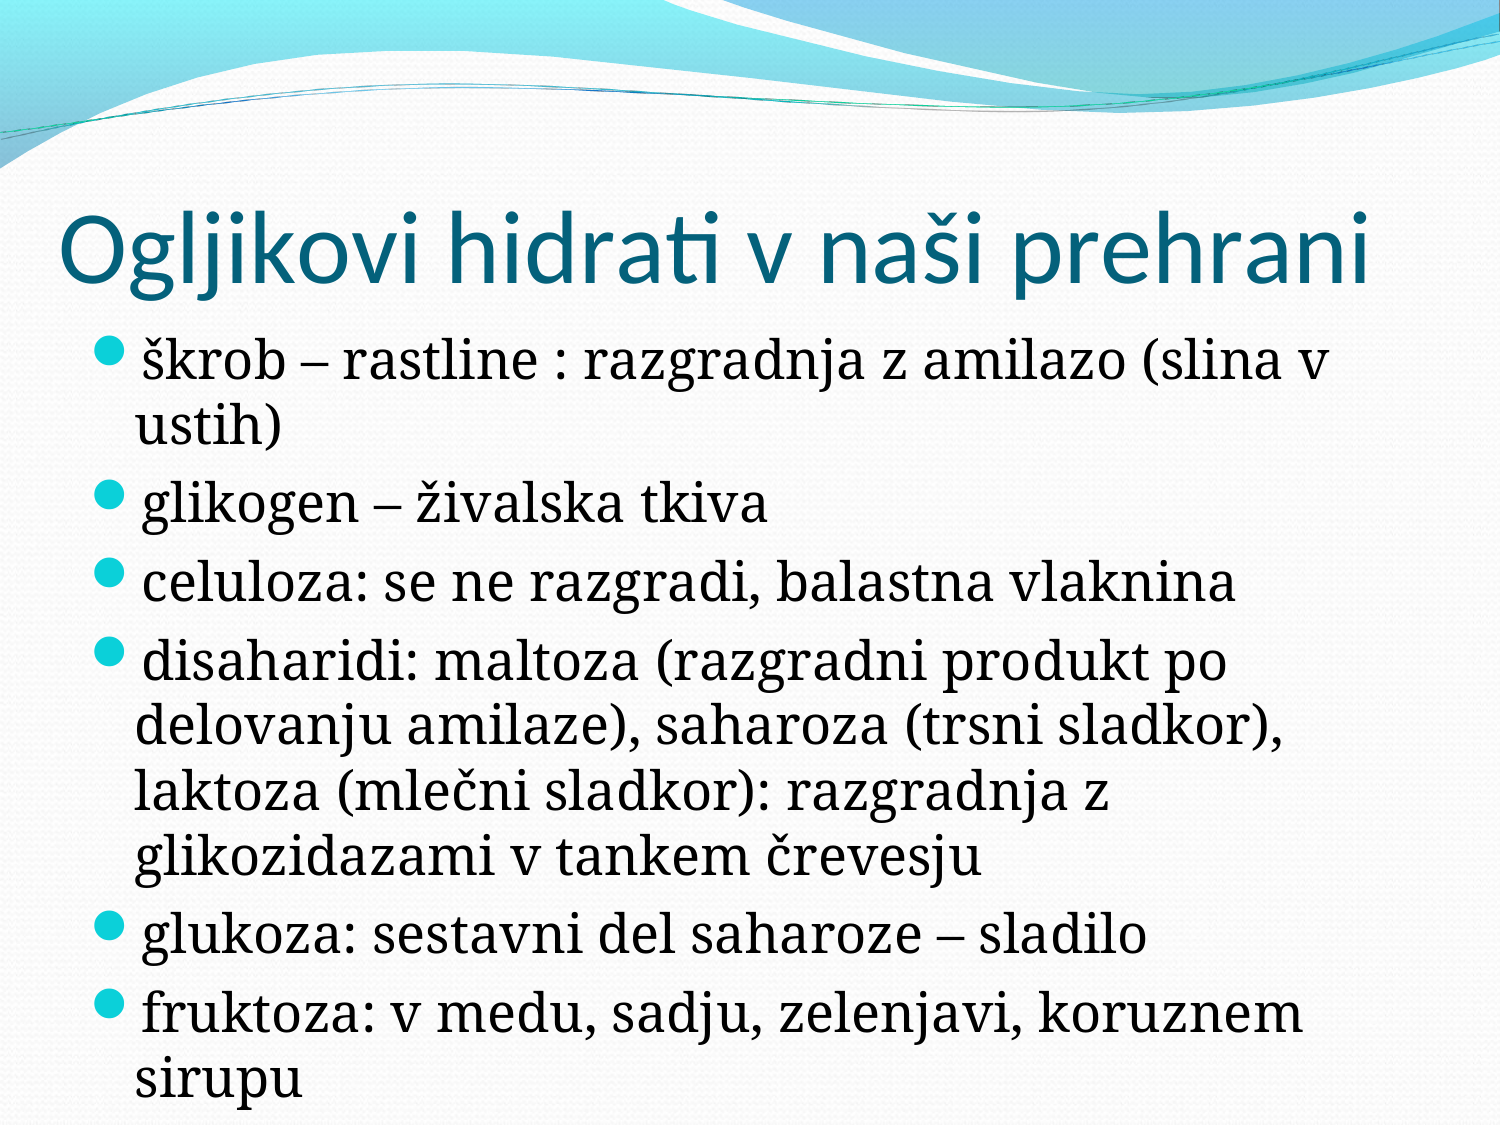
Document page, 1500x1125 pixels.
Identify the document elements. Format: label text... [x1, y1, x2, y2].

title Ogljikovi hidrati v naši prehrani [58, 47, 1442, 305]
list škrob – rastline : razgradnja z amilazo (slina v ustih) glikogen – živalska tkiva celuloza: se ne razgradi, balastna vlaknina disaharidi: maltoza (razgradni produkt po delovanju amilaze), saharoza (trsni sladkor), laktoza (mlečni sladkor): razgradnja z glikozidazami v tankem črevesju glukoza: sestavni del saharoze – sladilo fruktoza: v medu, sadju, zelenjavi, koruznem sirupu [75, 317, 1426, 1077]
picture [0, 0, 1500, 1125]
